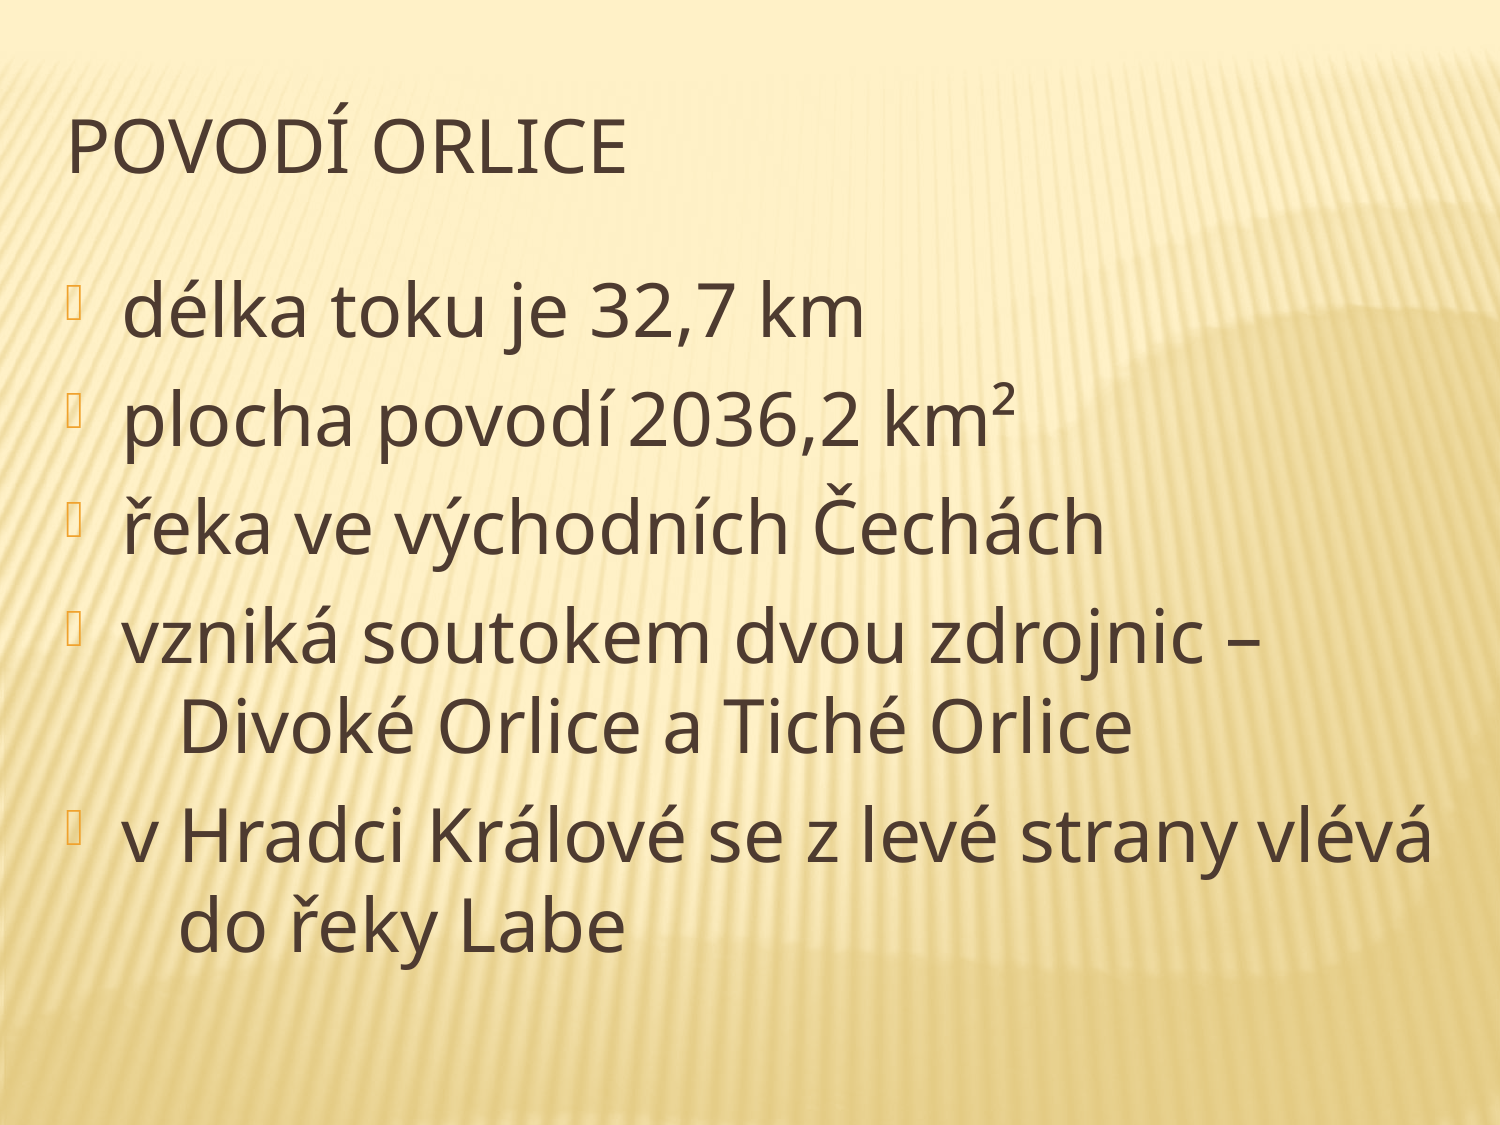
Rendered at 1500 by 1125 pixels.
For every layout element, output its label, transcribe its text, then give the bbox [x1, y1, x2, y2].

title POVODÍ ORLICE [50, 75, 1476, 213]
list délka toku je 32,7 km plocha povodí 2036,2 km² řeka ve východních Čechách vzniká soutokem dvou zdrojnic – Divoké Orlice a Tiché Orlice v Hradci Králové se z levé strany vlévá do řeky Labe [50, 254, 1476, 998]
